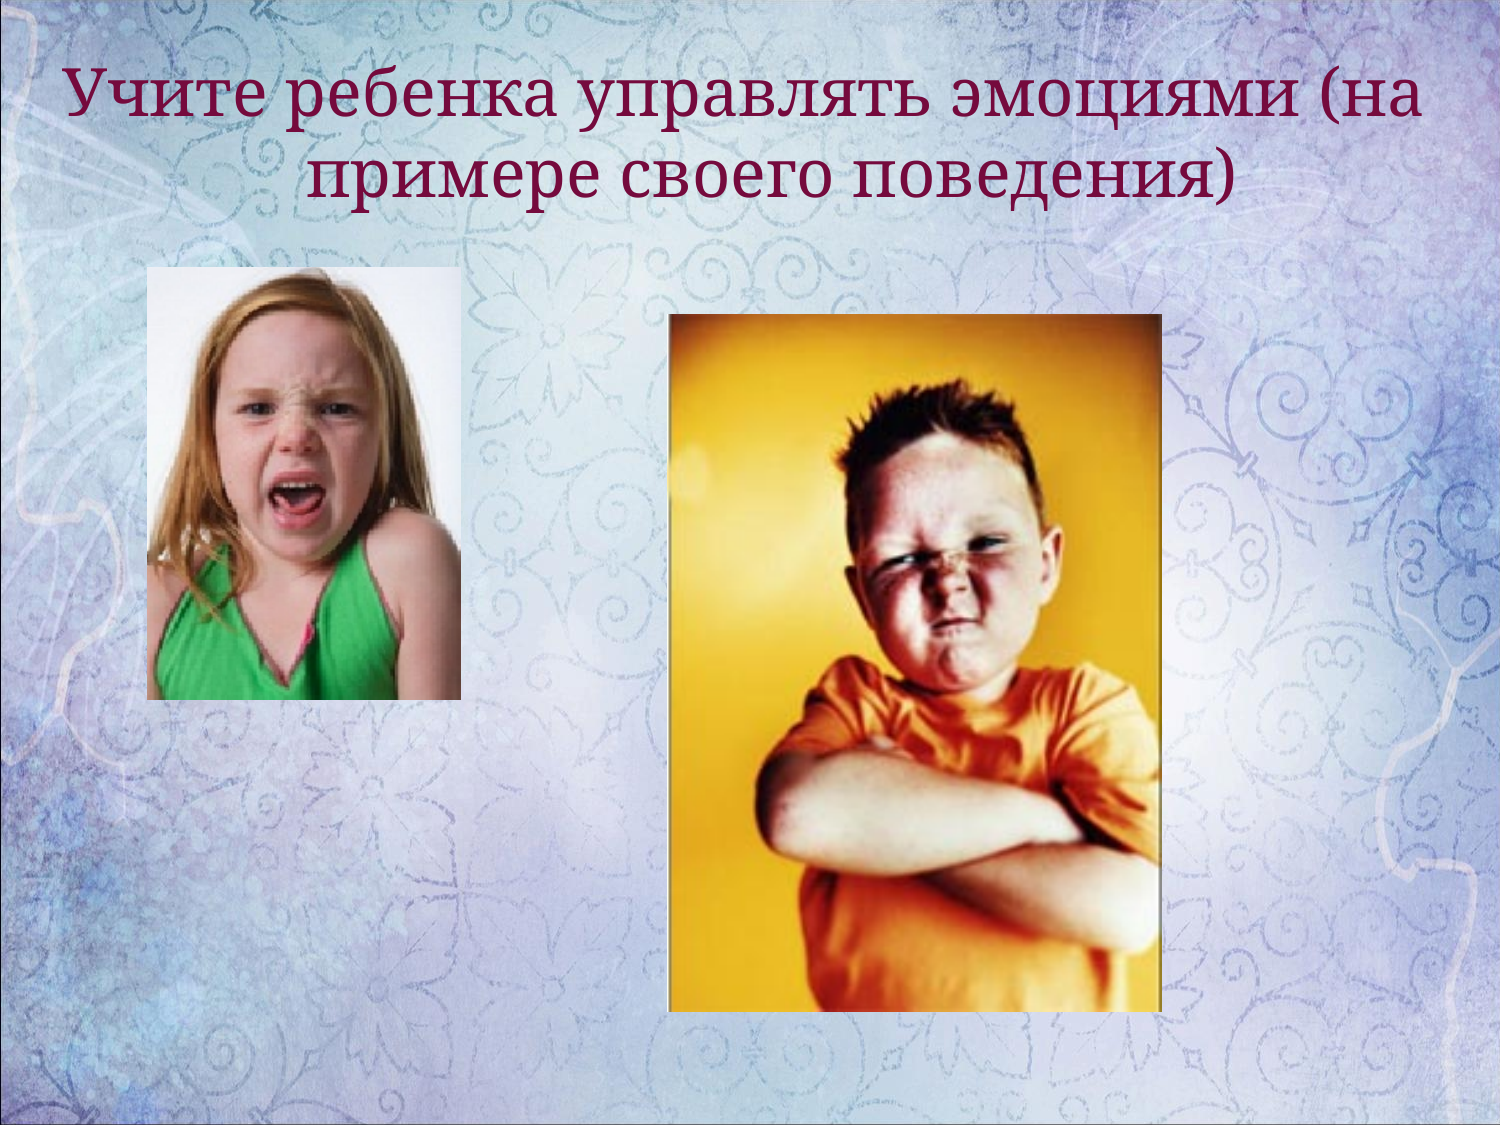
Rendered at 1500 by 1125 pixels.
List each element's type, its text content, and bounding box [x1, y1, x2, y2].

list Учите ребенка управлять эмоциями (на примере своего поведения) [29, 42, 1459, 1083]
picture [0, 0, 1500, 1125]
